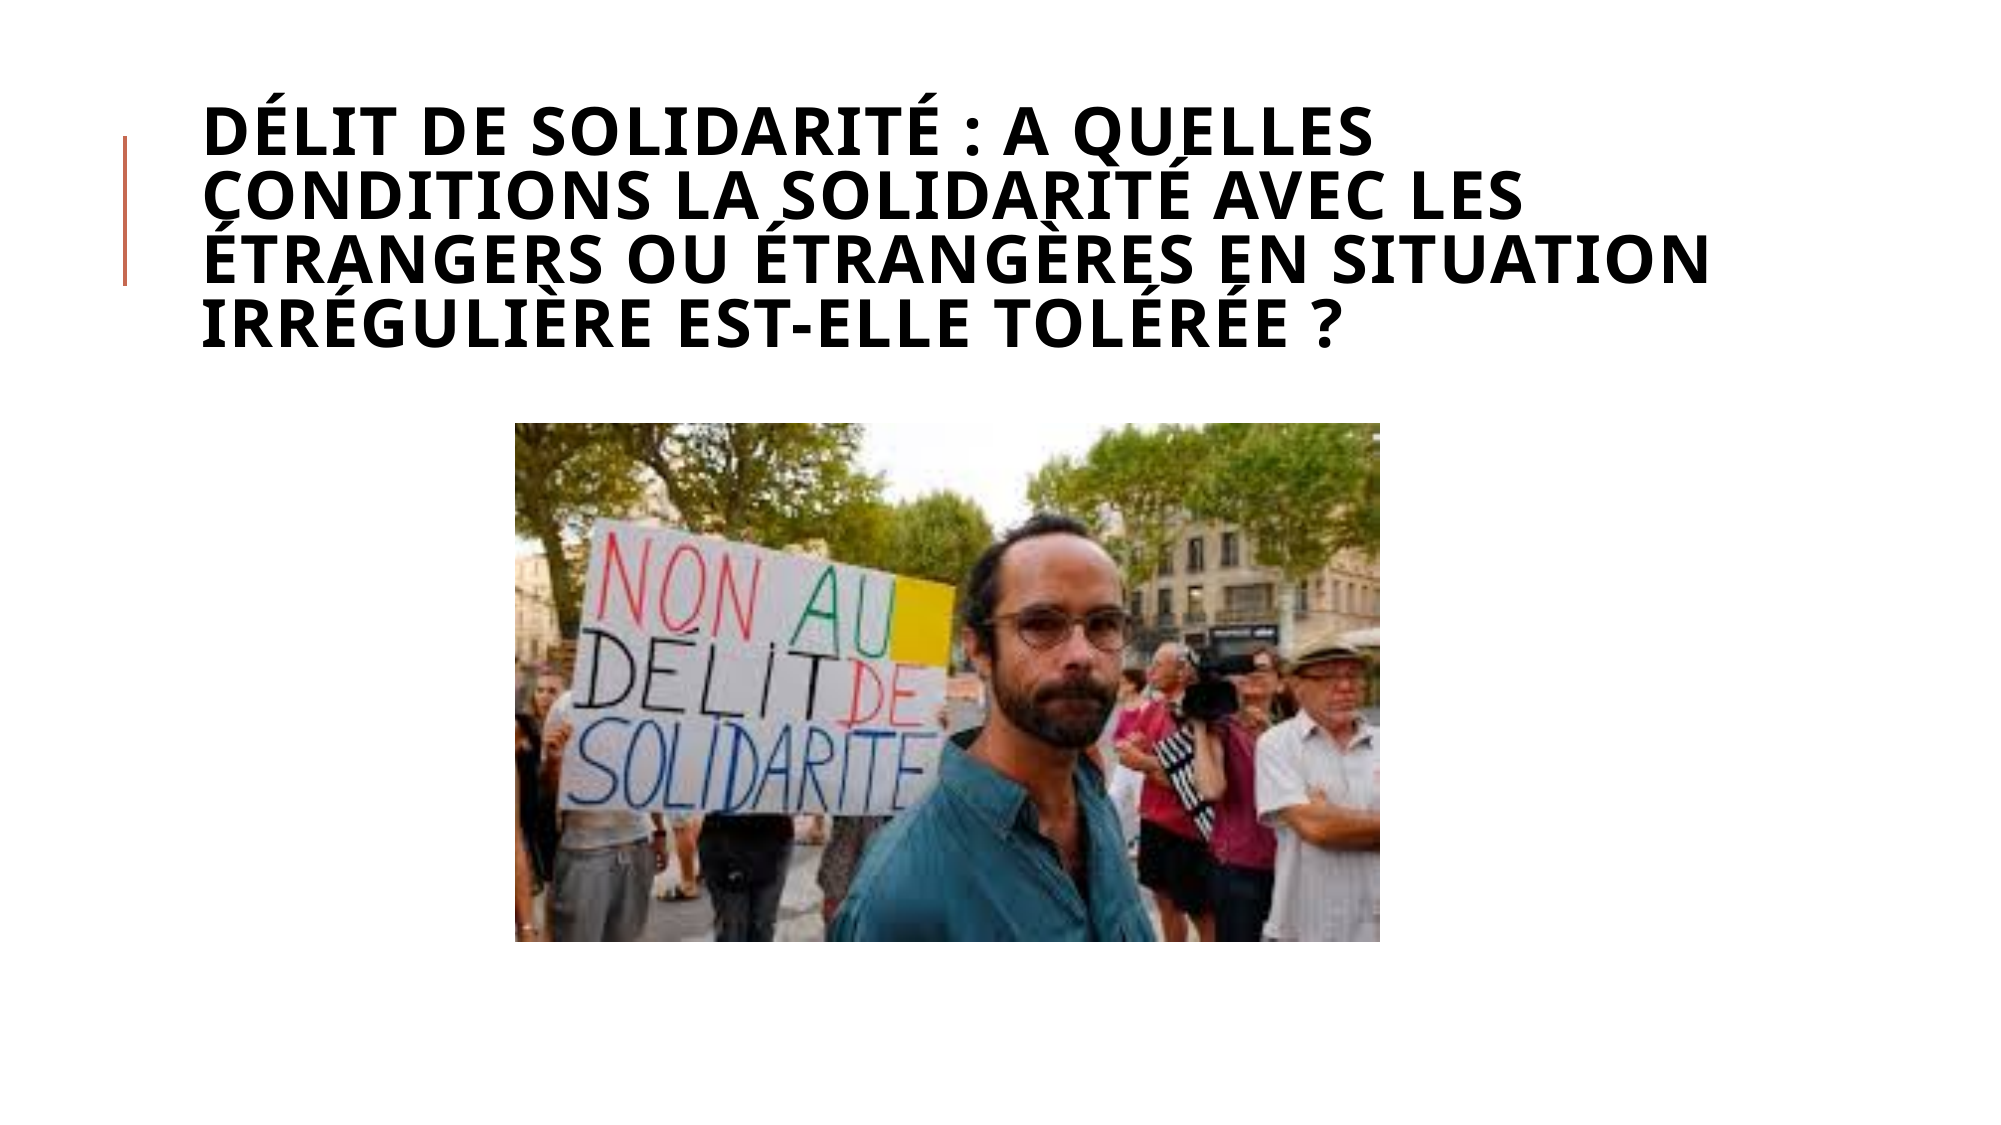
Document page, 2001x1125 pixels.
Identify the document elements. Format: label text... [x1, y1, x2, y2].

picture [515, 423, 1380, 943]
title Délit de solidarité : A quelles conditions la solidarité avec les étrangers ou étrangères en situation irrégulière est-elle tolérée ? [186, 40, 1781, 424]
